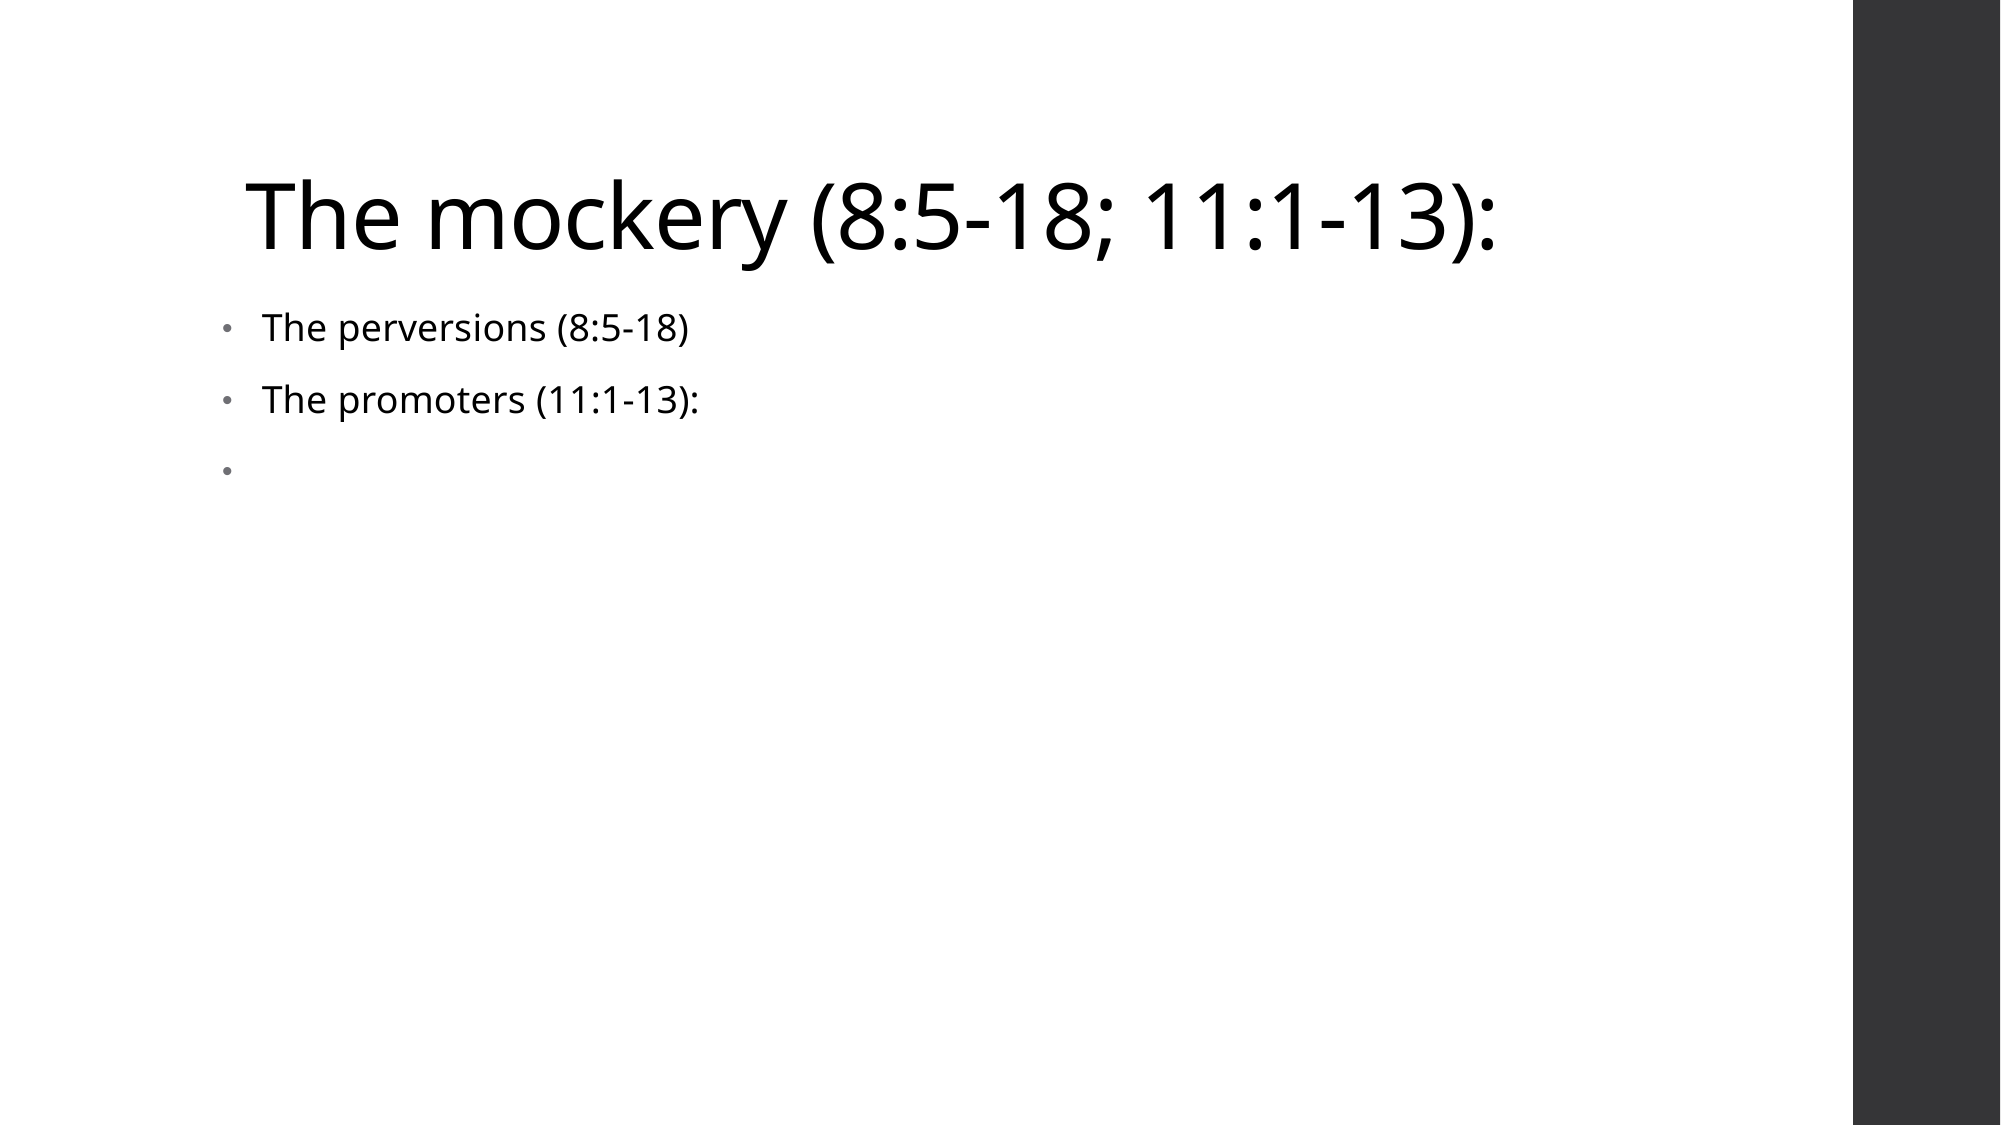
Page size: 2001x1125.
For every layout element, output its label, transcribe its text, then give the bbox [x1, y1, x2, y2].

list The perversions (8:5-18) The promoters (11:1-13): [206, 299, 1617, 1014]
title The mockery (8:5-18; 11:1-13): [206, 60, 1797, 278]
